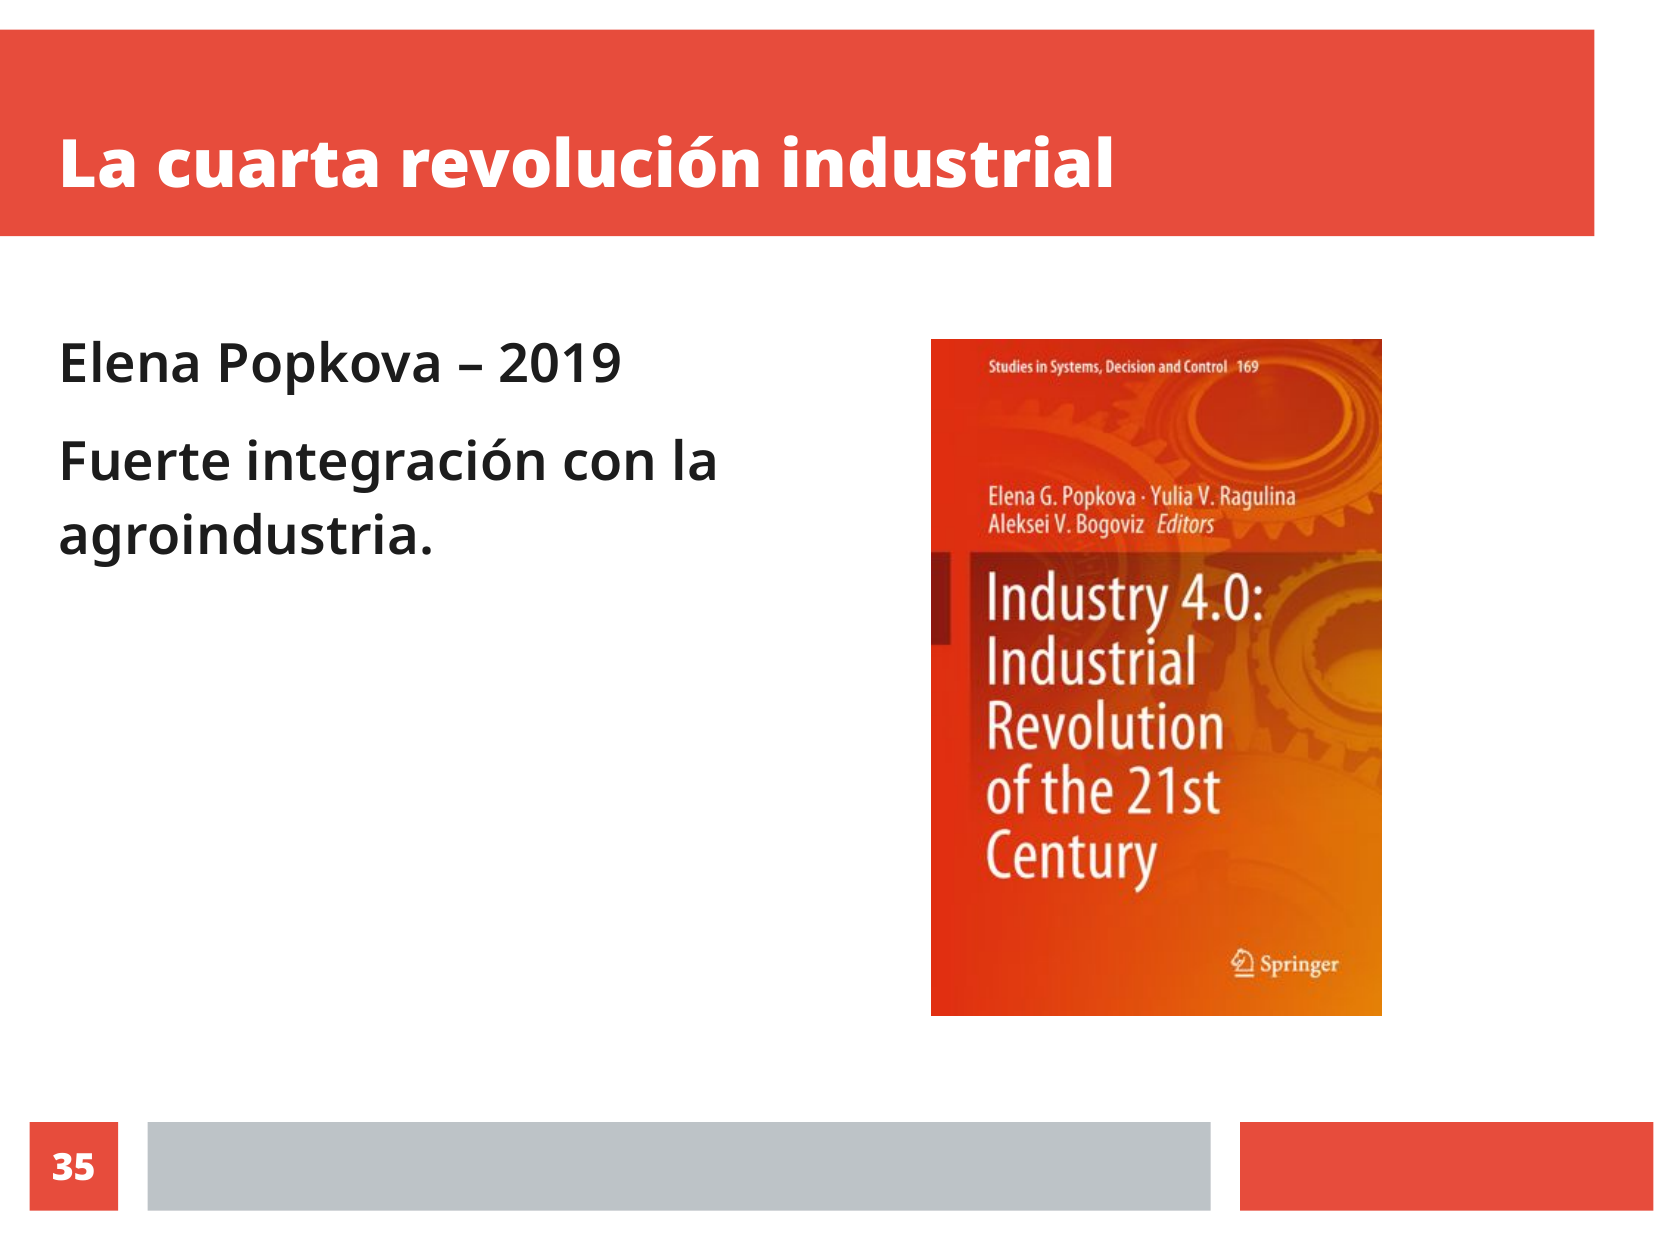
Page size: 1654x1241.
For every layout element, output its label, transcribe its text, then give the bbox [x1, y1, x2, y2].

picture [931, 339, 1382, 1016]
list Elena Popkova – 2019 Fuerte integración con la agroindustria. [59, 324, 815, 1093]
title La cuarta revolución industrial [59, 59, 1595, 207]
